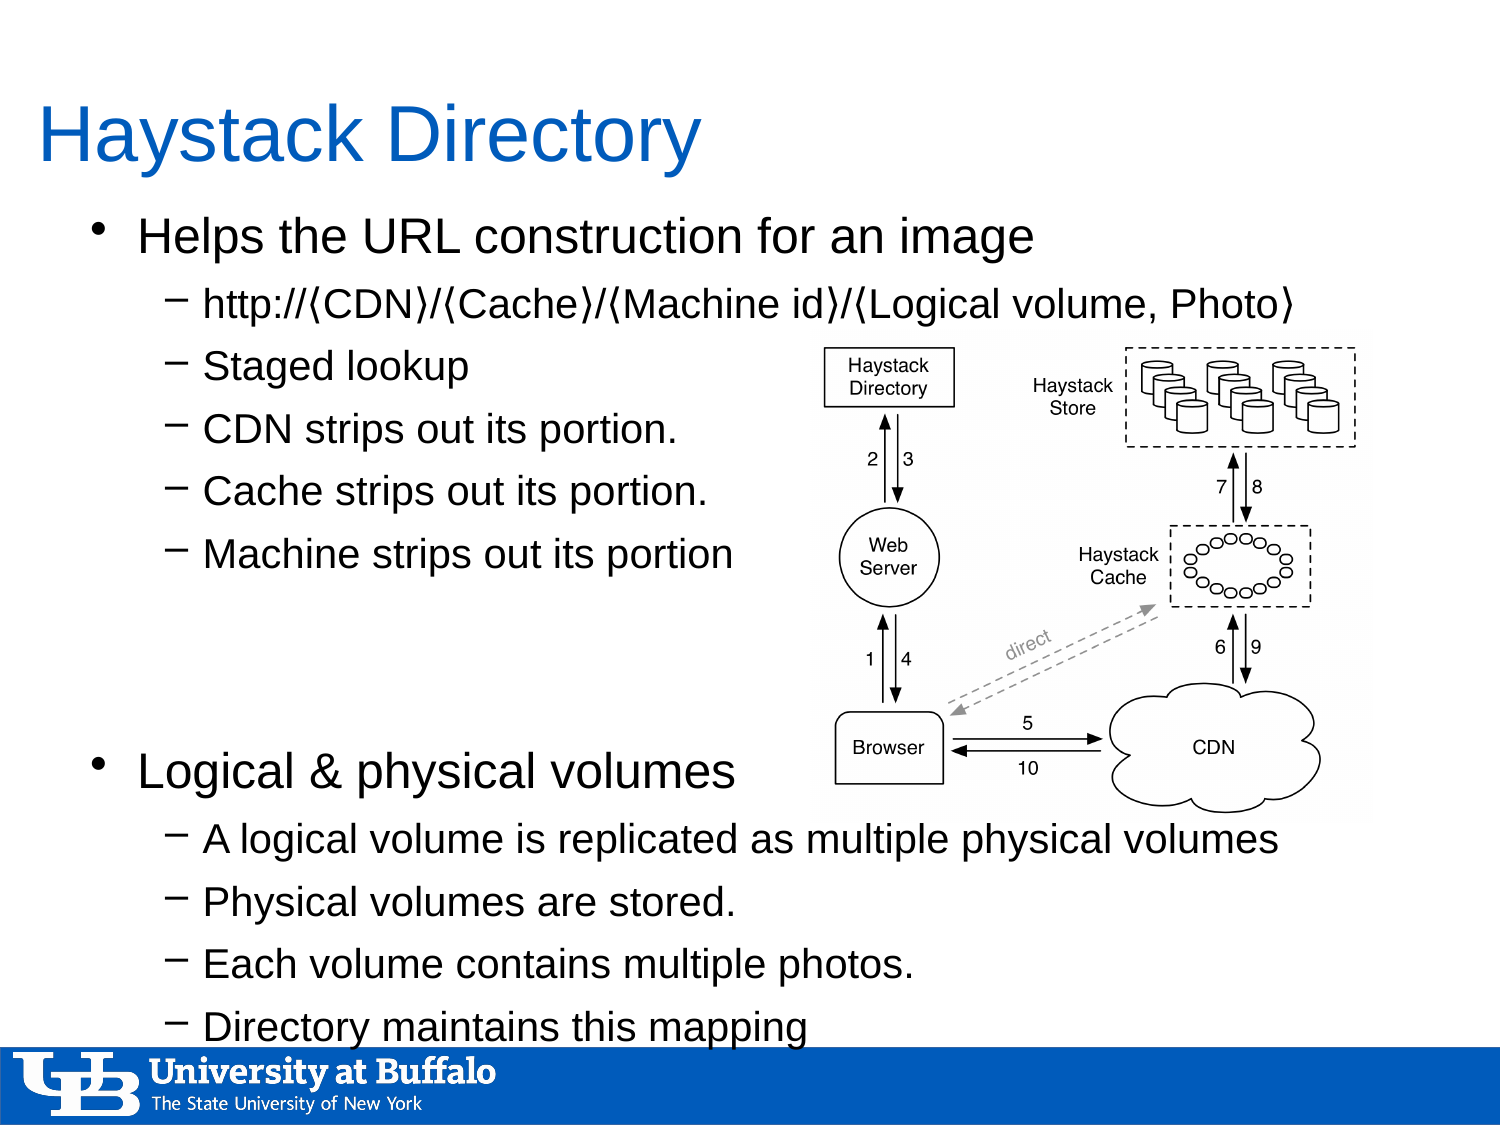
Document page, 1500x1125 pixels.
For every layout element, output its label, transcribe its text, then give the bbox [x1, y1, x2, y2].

list Helps the URL construction for an image http://⟨CDN⟩/⟨Cache⟩/⟨Machine id⟩/⟨Logical volume, Photo⟩ Staged lookup CDN strips out its portion. Cache strips out its portion. Machine strips out its portion Logical & physical volumes A logical volume is replicated as multiple physical volumes Physical volumes are stored. Each volume contains multiple photos. Directory maintains this mapping [75, 202, 1425, 856]
title Haystack Directory [37, 95, 1388, 173]
picture [13, 1052, 496, 1116]
picture [810, 329, 1373, 823]
